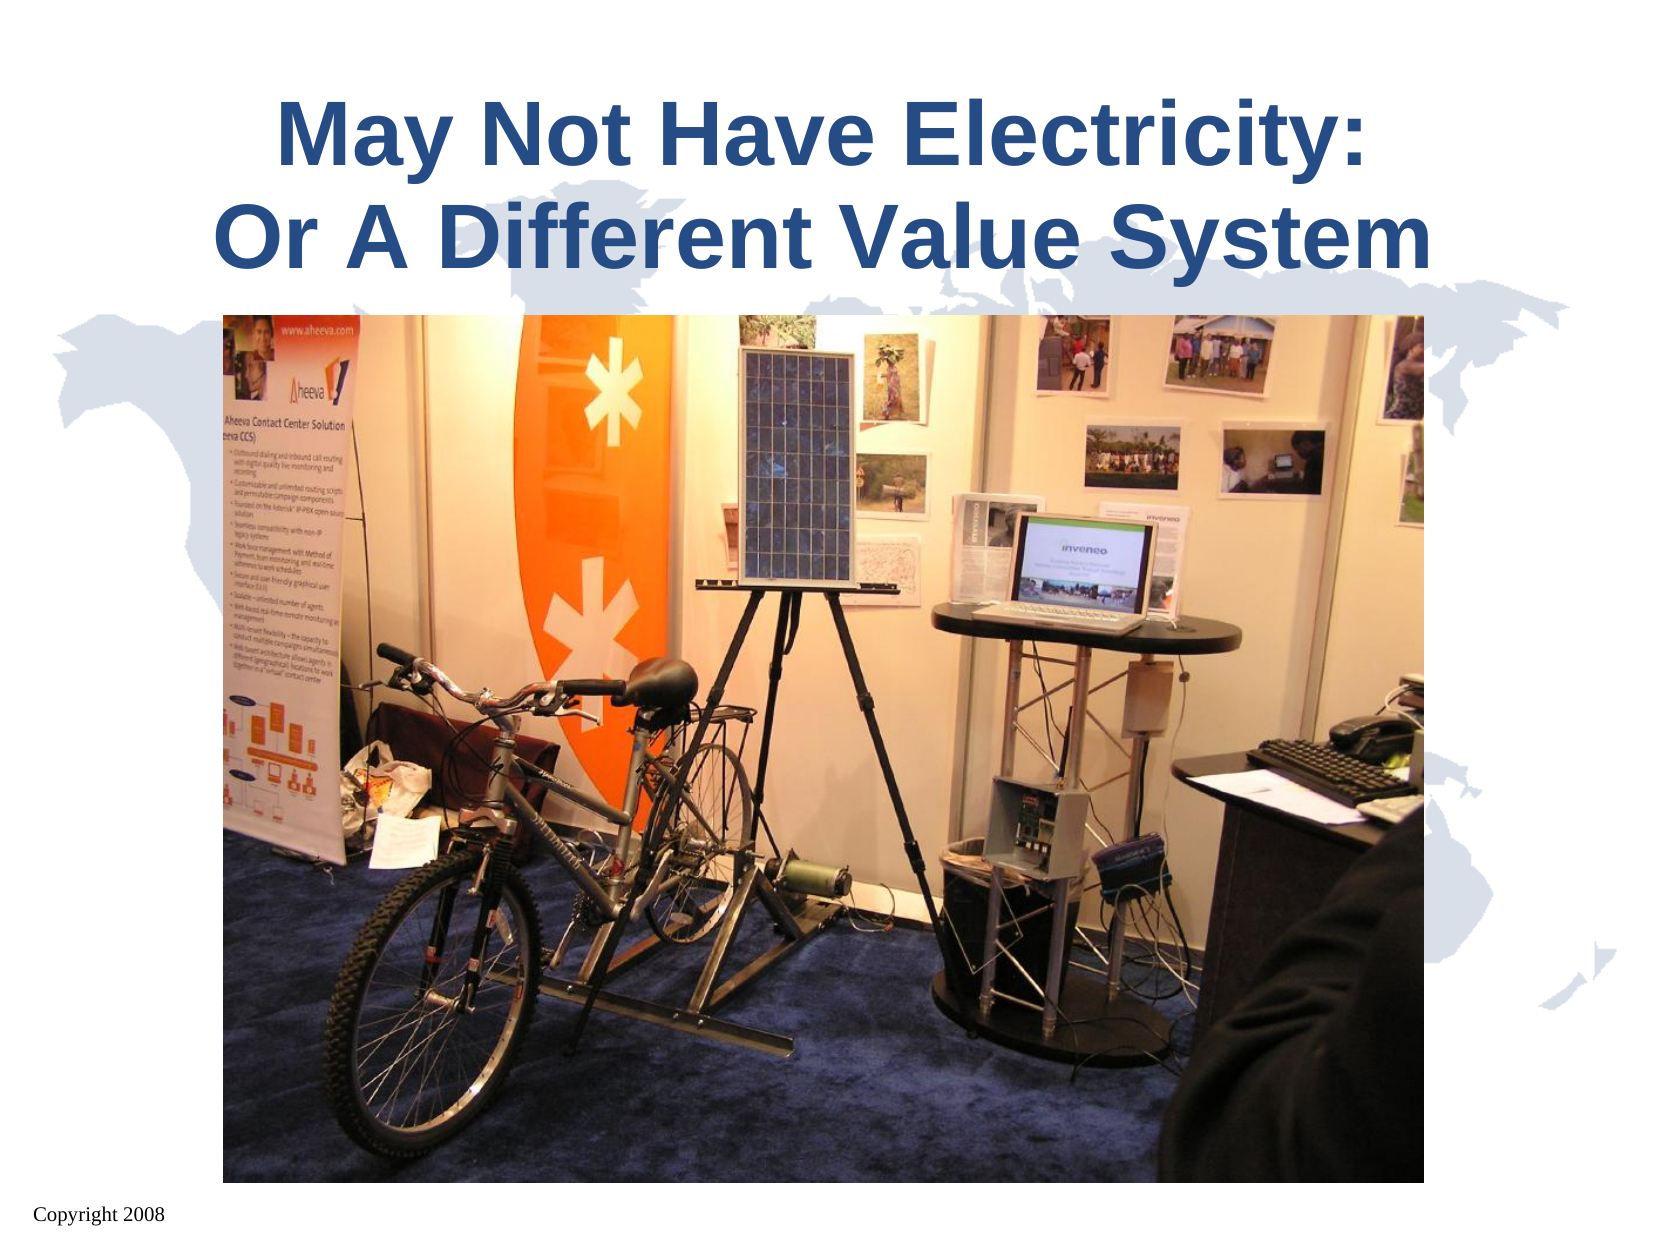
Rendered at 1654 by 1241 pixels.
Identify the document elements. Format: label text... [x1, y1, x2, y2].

title May Not Have Electricity: Or A Different Value System [53, 56, 1595, 314]
picture [28, 99, 1645, 1183]
